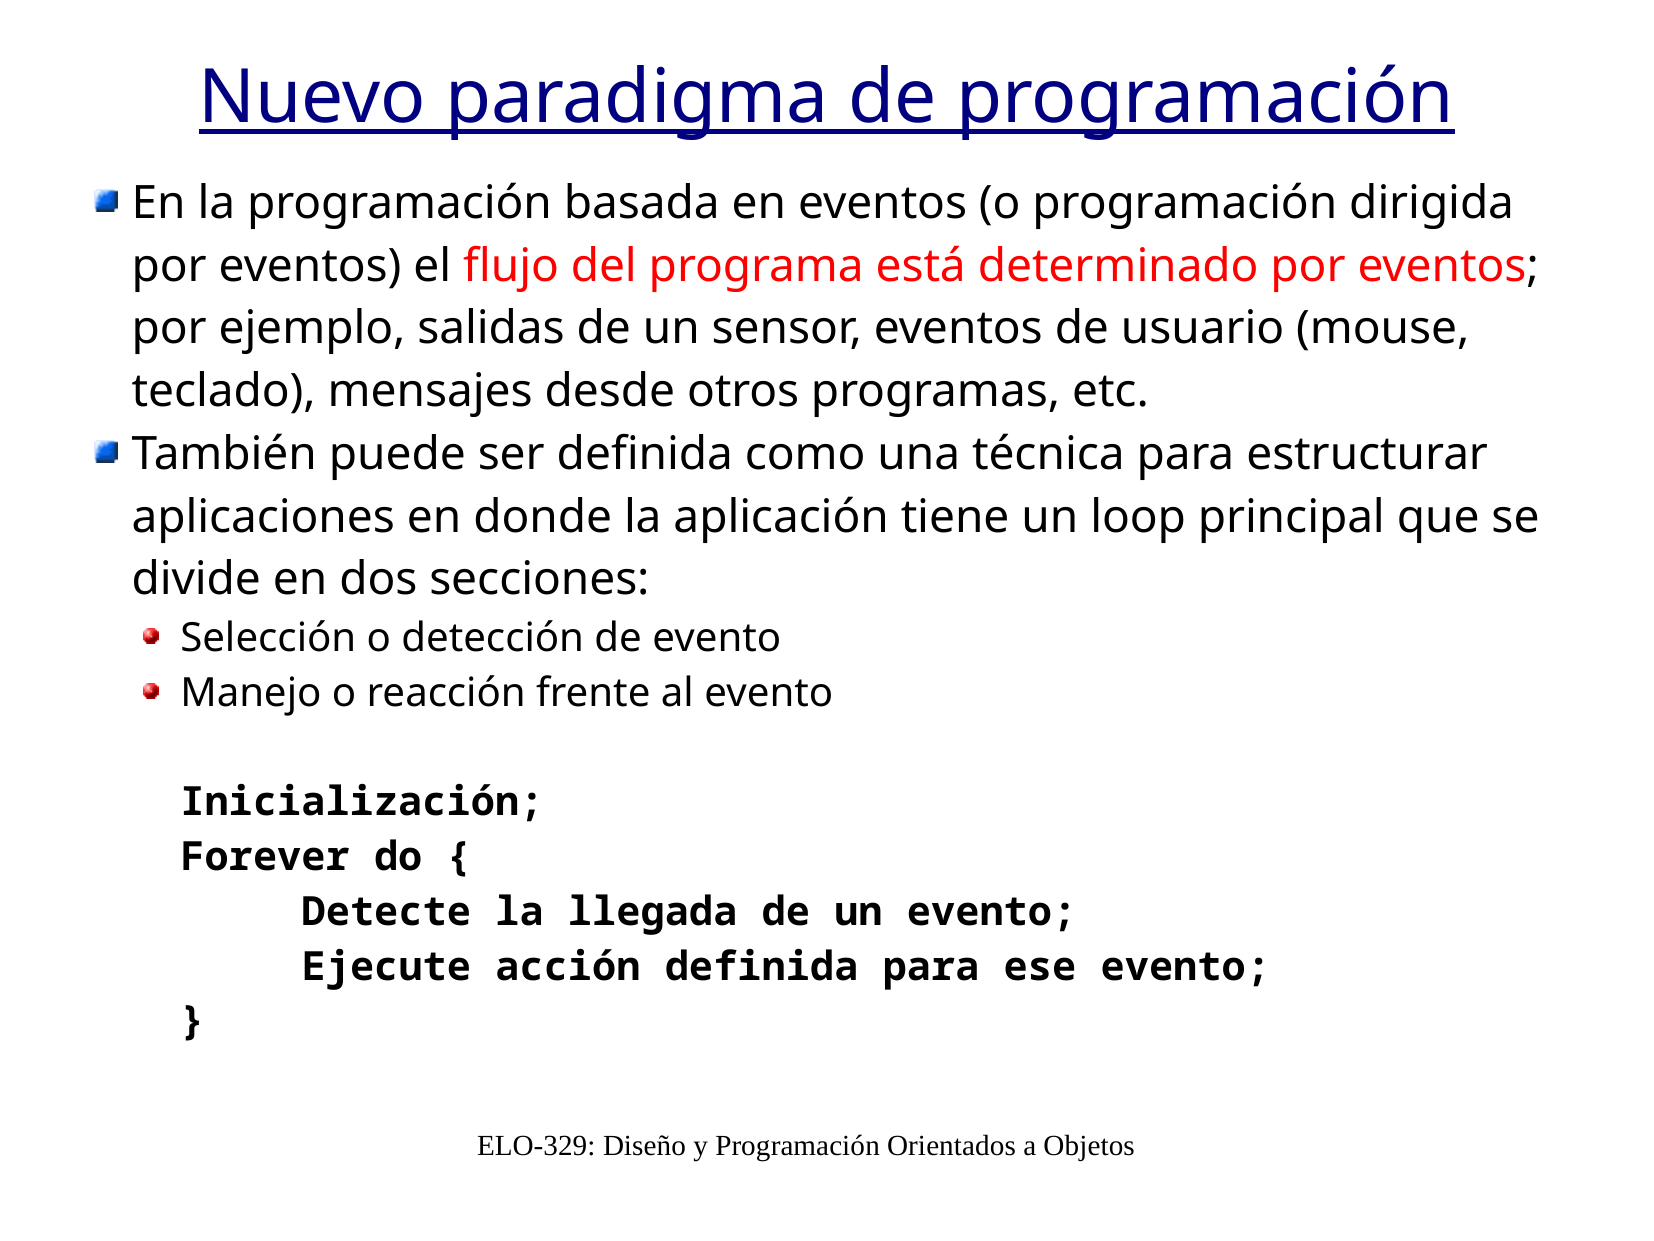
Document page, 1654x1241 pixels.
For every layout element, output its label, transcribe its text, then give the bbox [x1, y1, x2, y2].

list En la programación basada en eventos (o programación dirigida por eventos) el flujo del programa está determinado por eventos; por ejemplo, salidas de un sensor, eventos de usuario (mouse, teclado), mensajes desde otros programas, etc. También puede ser definida como una técnica para estructurar aplicaciones en donde la aplicación tiene un loop principal que se divide en dos secciones: Selección o detección de evento Manejo o reacción frente al evento Inicialización; Forever do { Detecte la llegada de un evento; Ejecute acción definida para ese evento; } [82, 169, 1571, 1126]
title Nuevo paradigma de programación [82, 43, 1571, 145]
